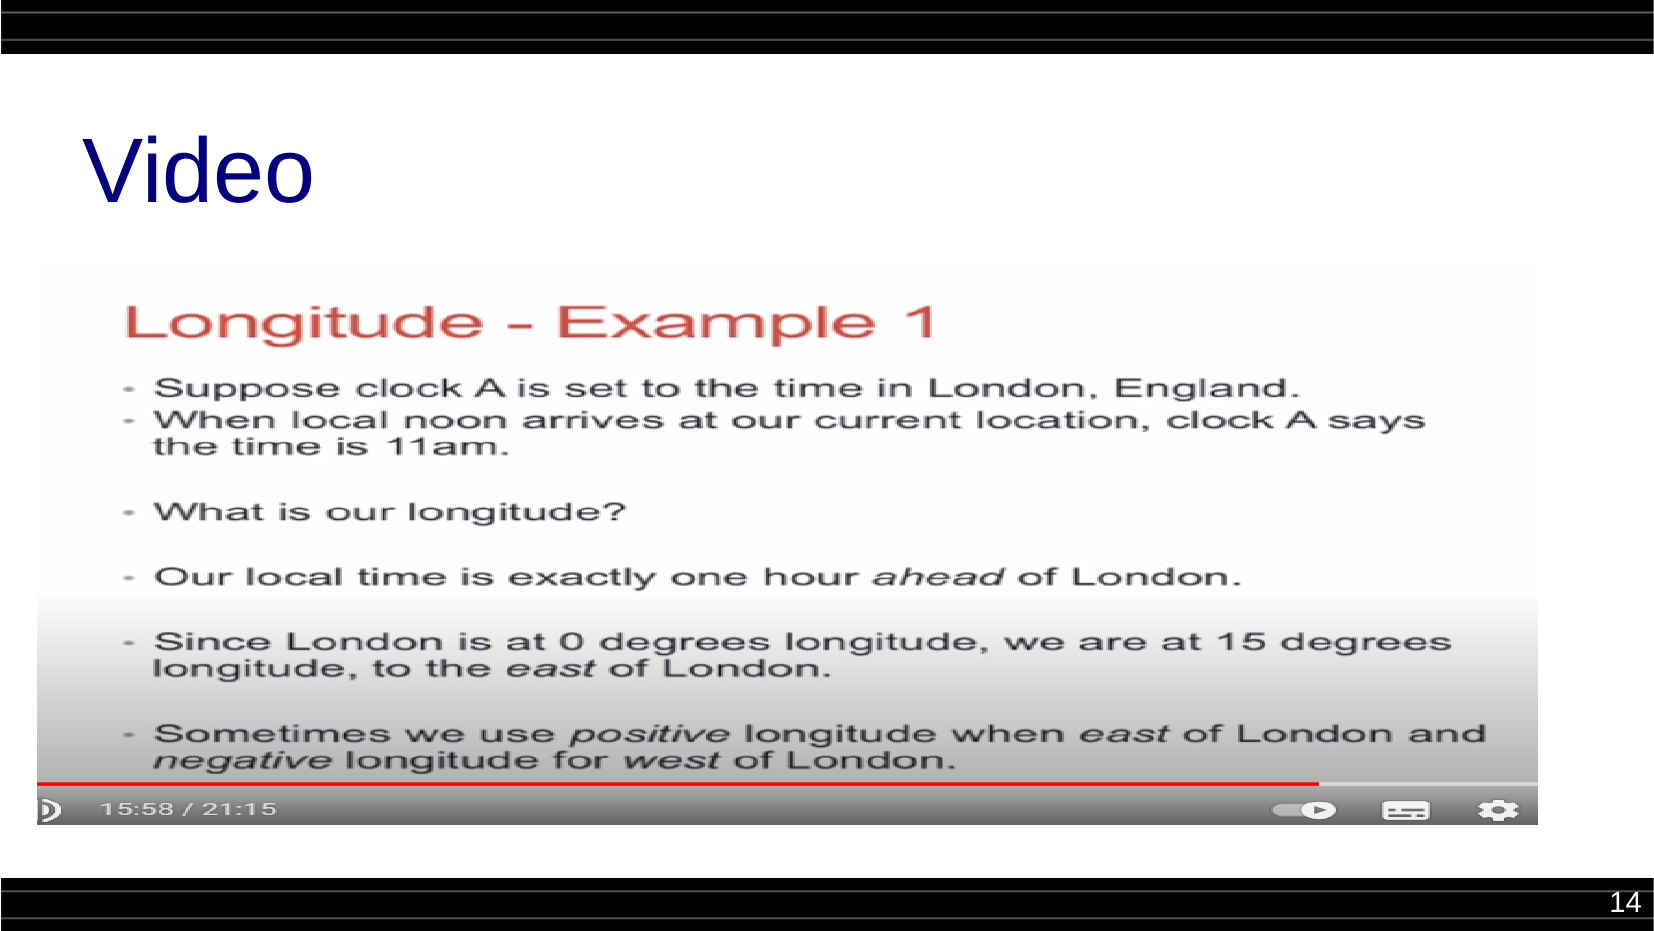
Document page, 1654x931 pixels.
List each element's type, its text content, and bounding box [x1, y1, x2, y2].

picture [1, 878, 1654, 931]
title Video [82, 92, 1571, 249]
picture [1, 0, 1654, 54]
picture [37, 262, 1538, 826]
